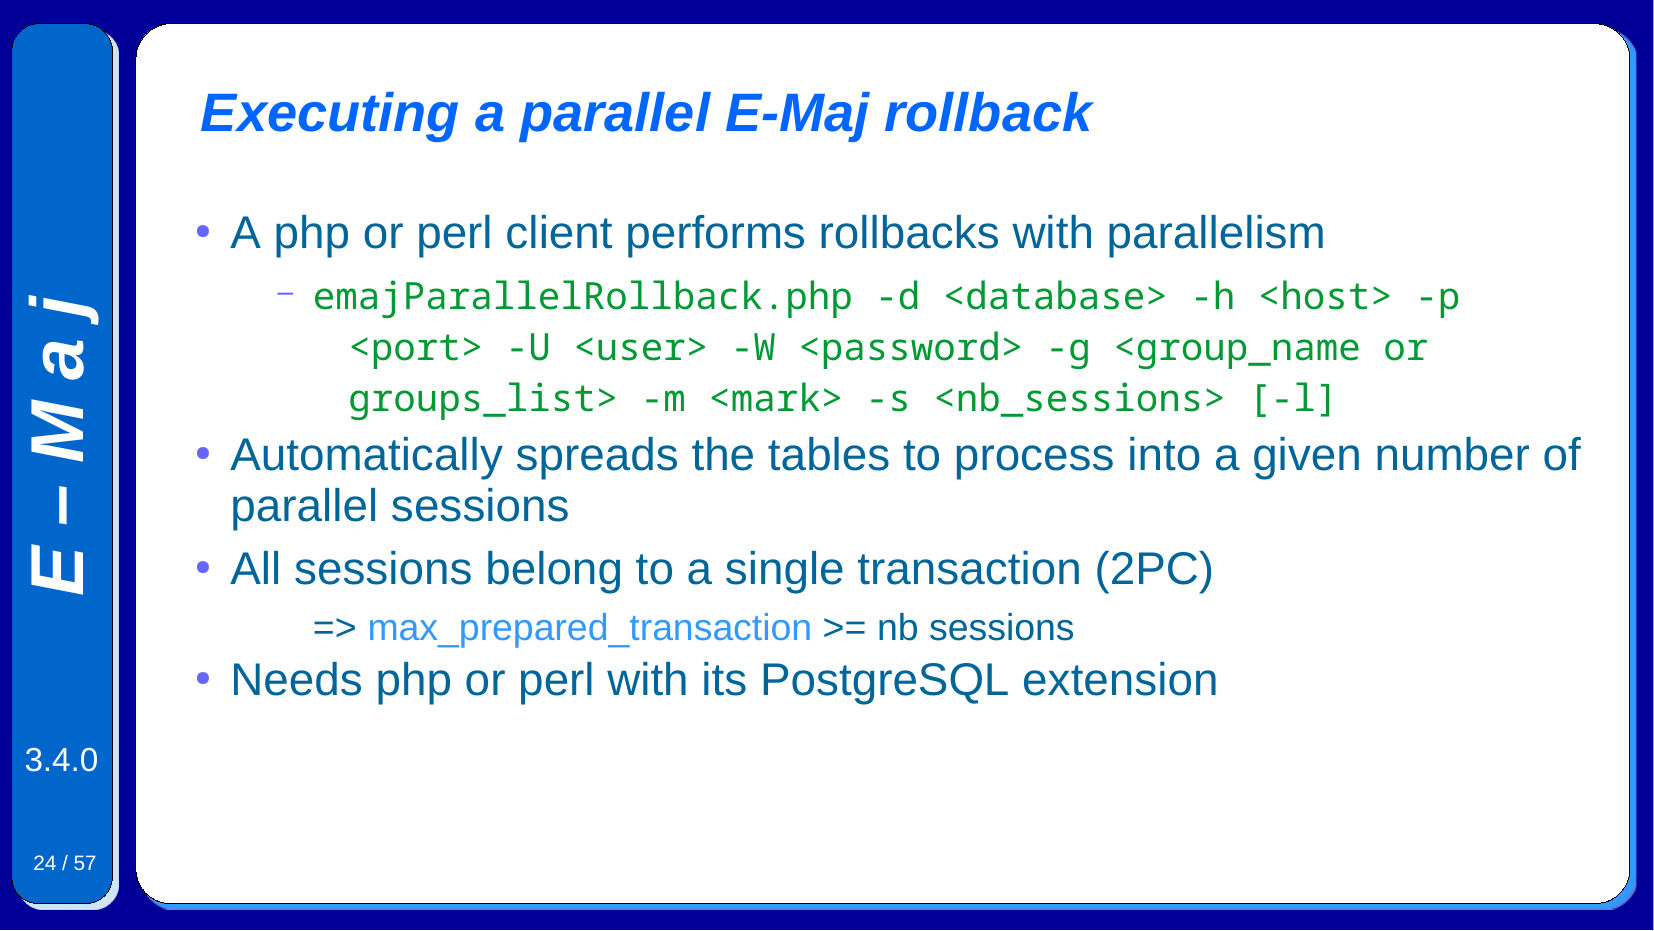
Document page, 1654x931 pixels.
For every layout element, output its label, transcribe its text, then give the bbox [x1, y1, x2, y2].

title Executing a parallel E-Maj rollback [200, 34, 1575, 191]
list A php or perl client performs rollbacks with parallelism emajParallelRollback.php -d <database> -h <host> -p <port> -U <user> -W <password> -g <group_name or groups_list> -m <mark> -s <nb_sessions> [-l] Automatically spreads the tables to process into a given number of parallel sessions All sessions belong to a single transaction (2PC) => max_prepared_transaction >= nb sessions Needs php or perl with its PostgreSQL extension [177, 206, 1587, 827]
